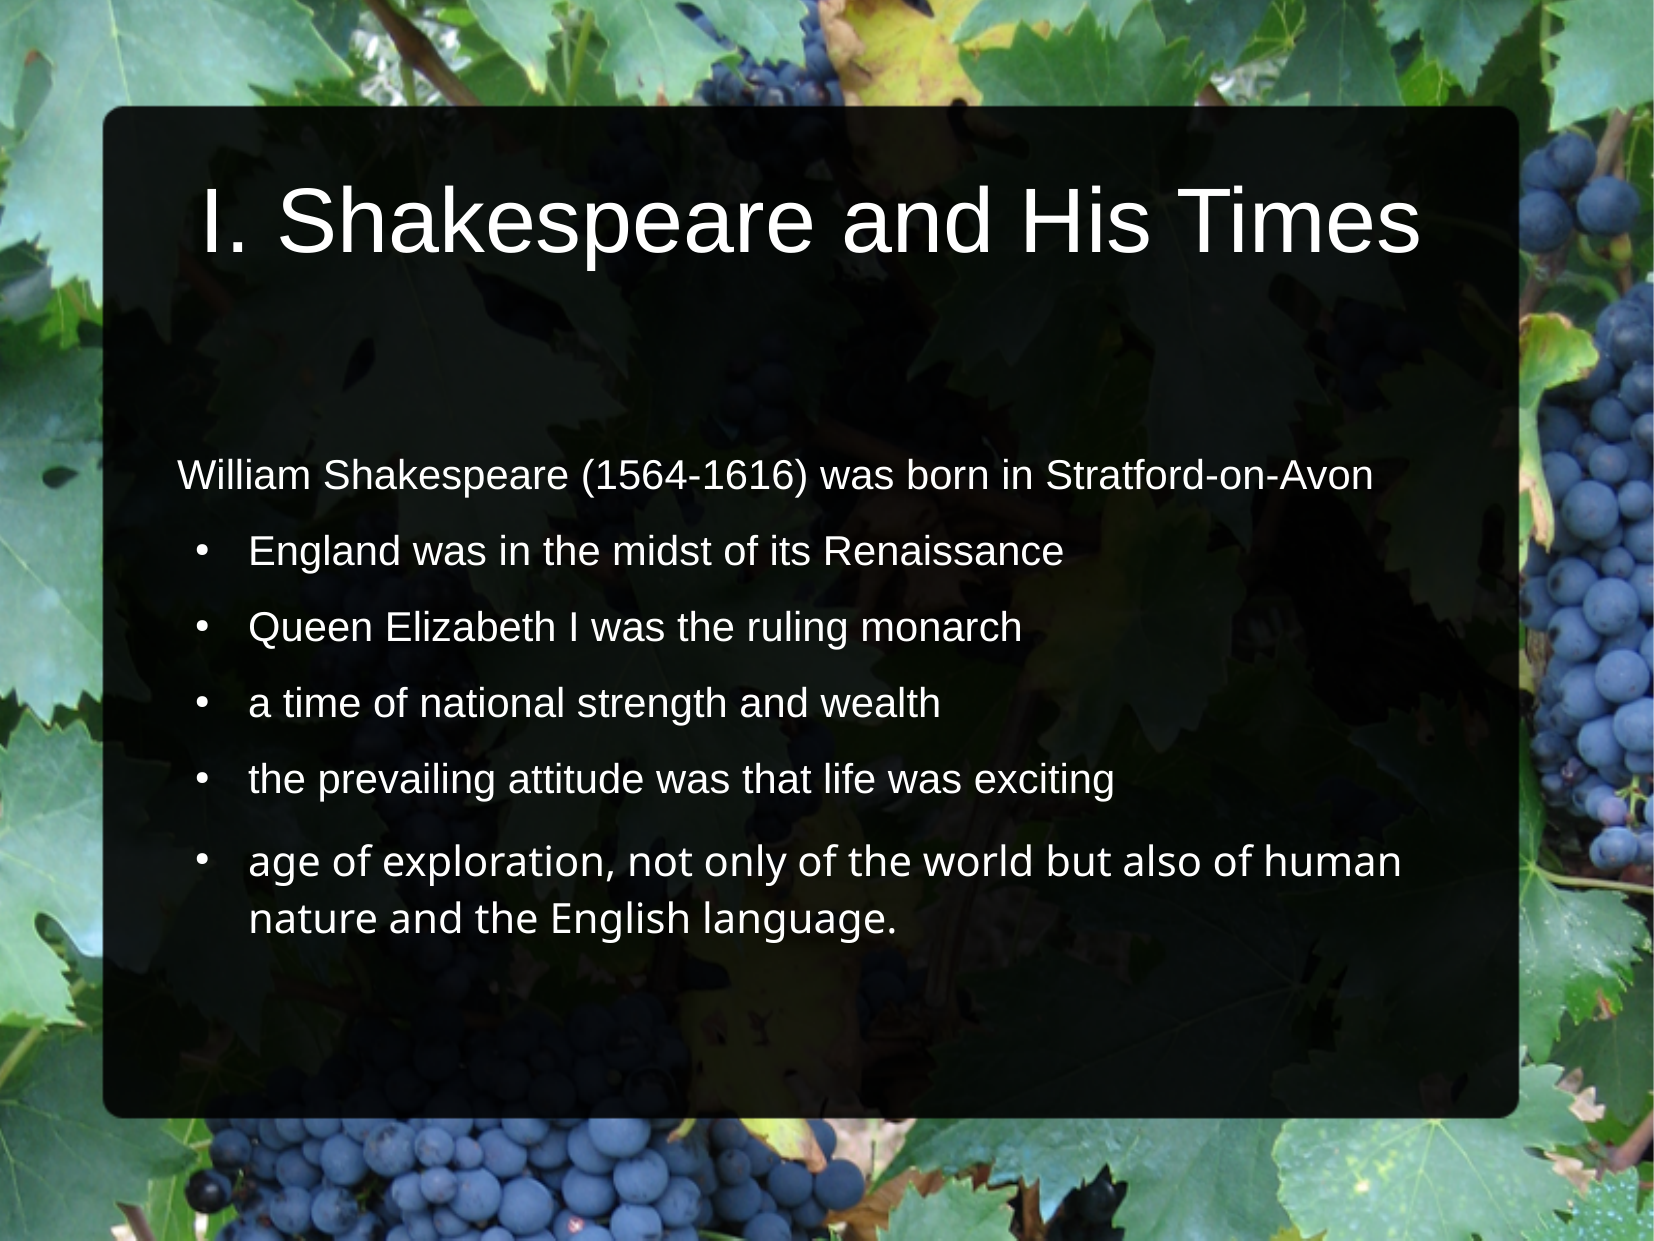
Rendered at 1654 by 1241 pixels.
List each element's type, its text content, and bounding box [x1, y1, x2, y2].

picture [0, 0, 1654, 1241]
title I. Shakespeare and His Times [118, 125, 1506, 318]
list William Shakespeare (1564-1616) was born in Stratford-on-Avon England was in the midst of its Renaissance Queen Elizabeth I was the ruling monarch a time of national strength and wealth the prevailing attitude was that life was exciting age of exploration, not only of the world but also of human nature and the English language. [177, 300, 1477, 1241]
